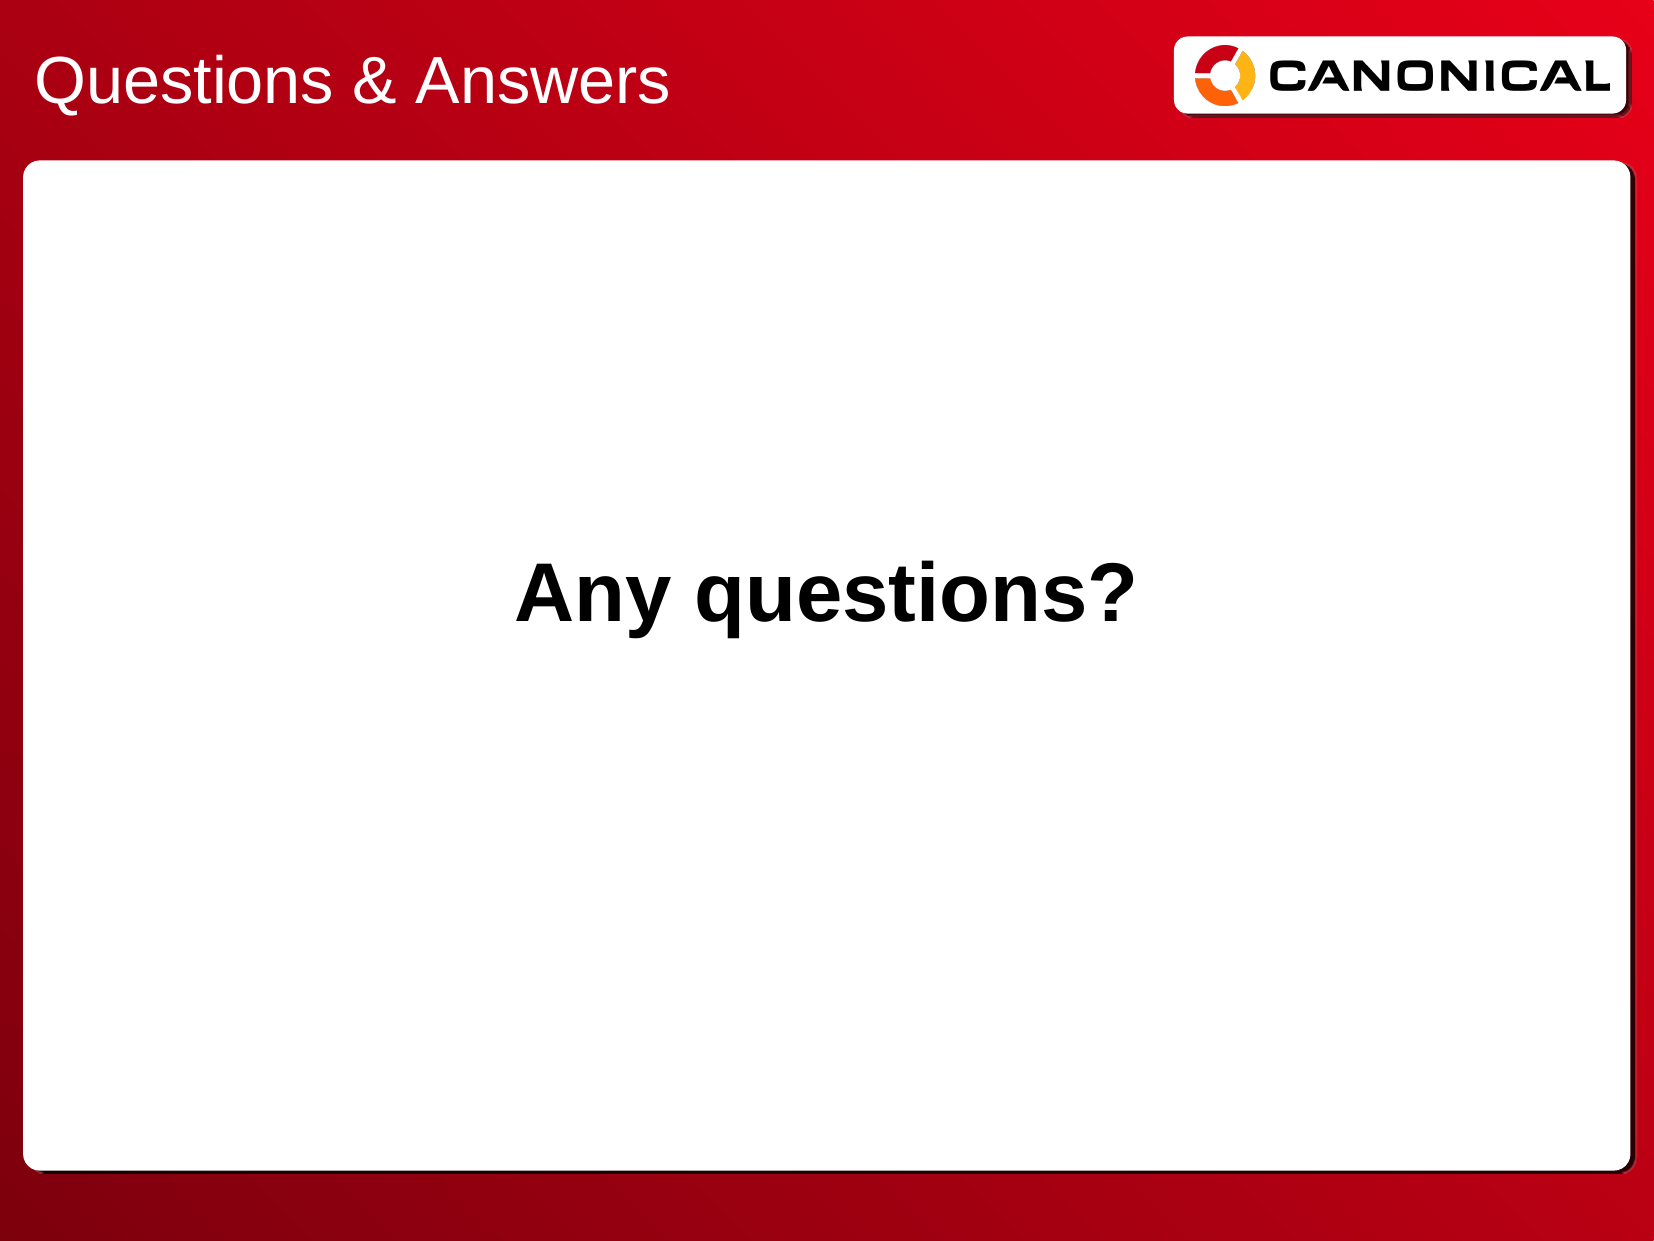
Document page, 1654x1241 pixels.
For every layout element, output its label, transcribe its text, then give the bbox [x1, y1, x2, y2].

list Any questions? [472, 550, 1181, 690]
title Questions & Answers [34, 26, 1549, 144]
picture [1549, 45, 1610, 106]
